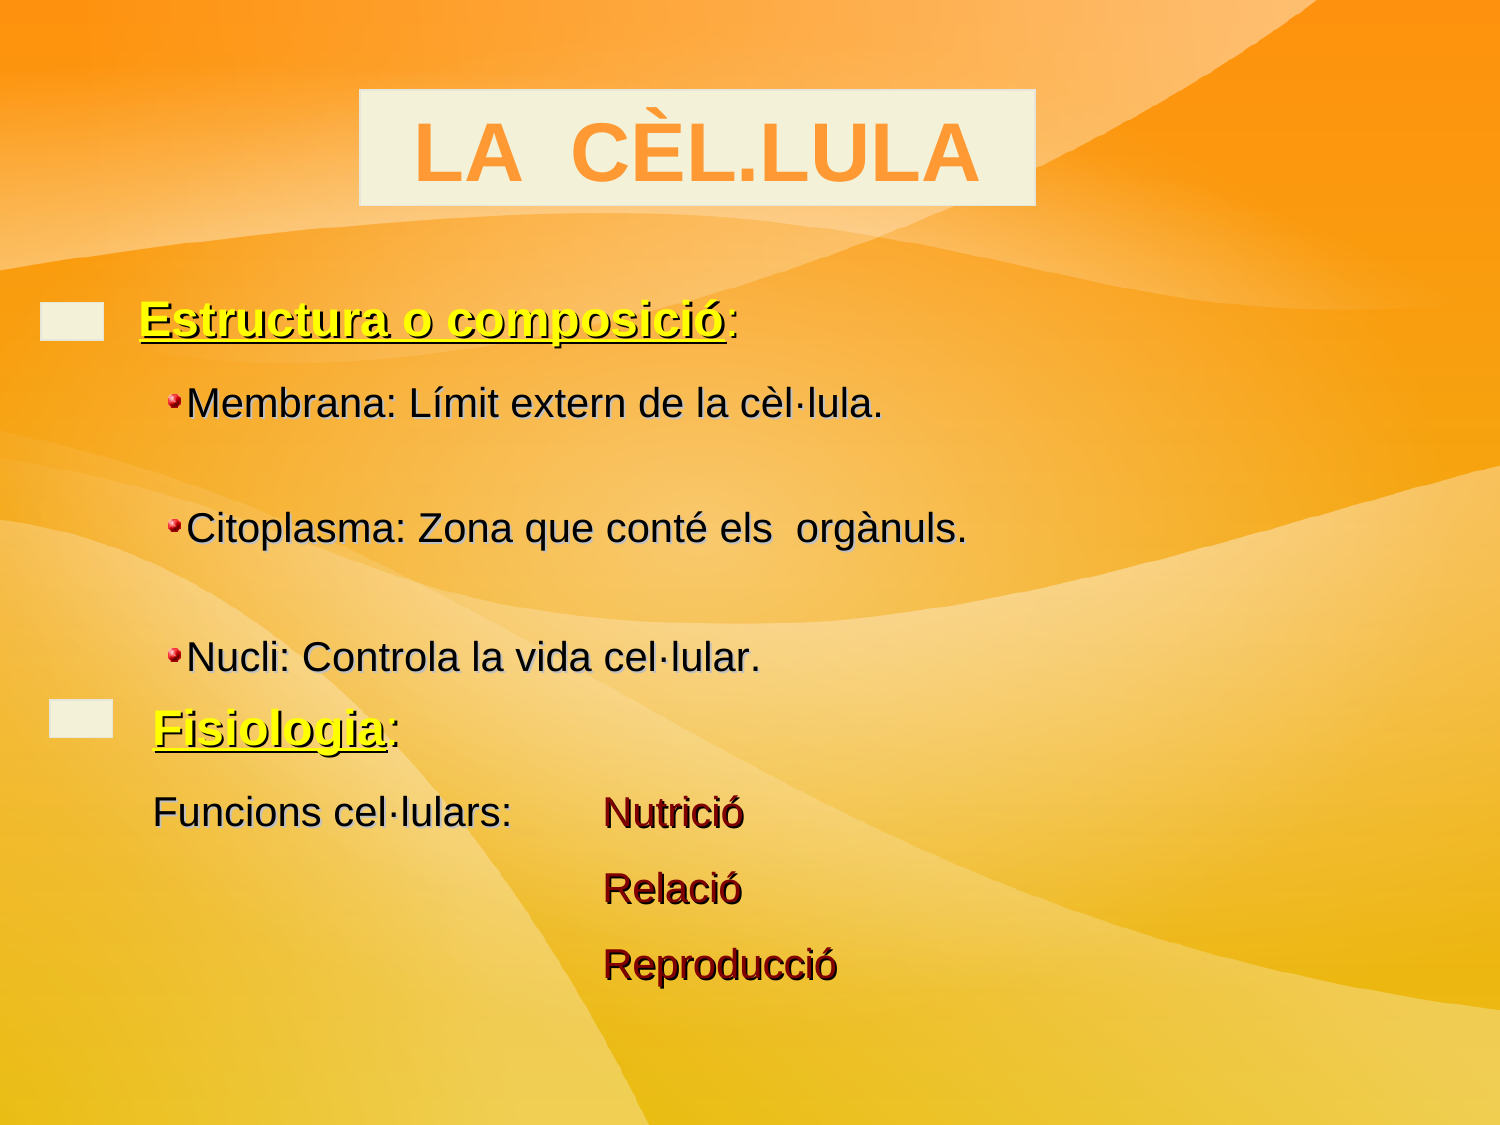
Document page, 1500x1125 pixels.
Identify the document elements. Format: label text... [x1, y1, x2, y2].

text_box Estructura o composició: Membrana: Límit extern de la cèl·lula. Citoplasma: Zona que conté els orgànuls. Nucli: Controla la vida cel·lular. [123, 278, 1400, 688]
text_box [50, 699, 113, 738]
text_box Fisiologia: Funcions cel·lulars: Nutrició Relació Reproducció [137, 687, 888, 995]
text_box LA CÈL.LULA [360, 90, 1036, 206]
text_box [41, 302, 104, 341]
picture [0, 0, 1500, 1125]
